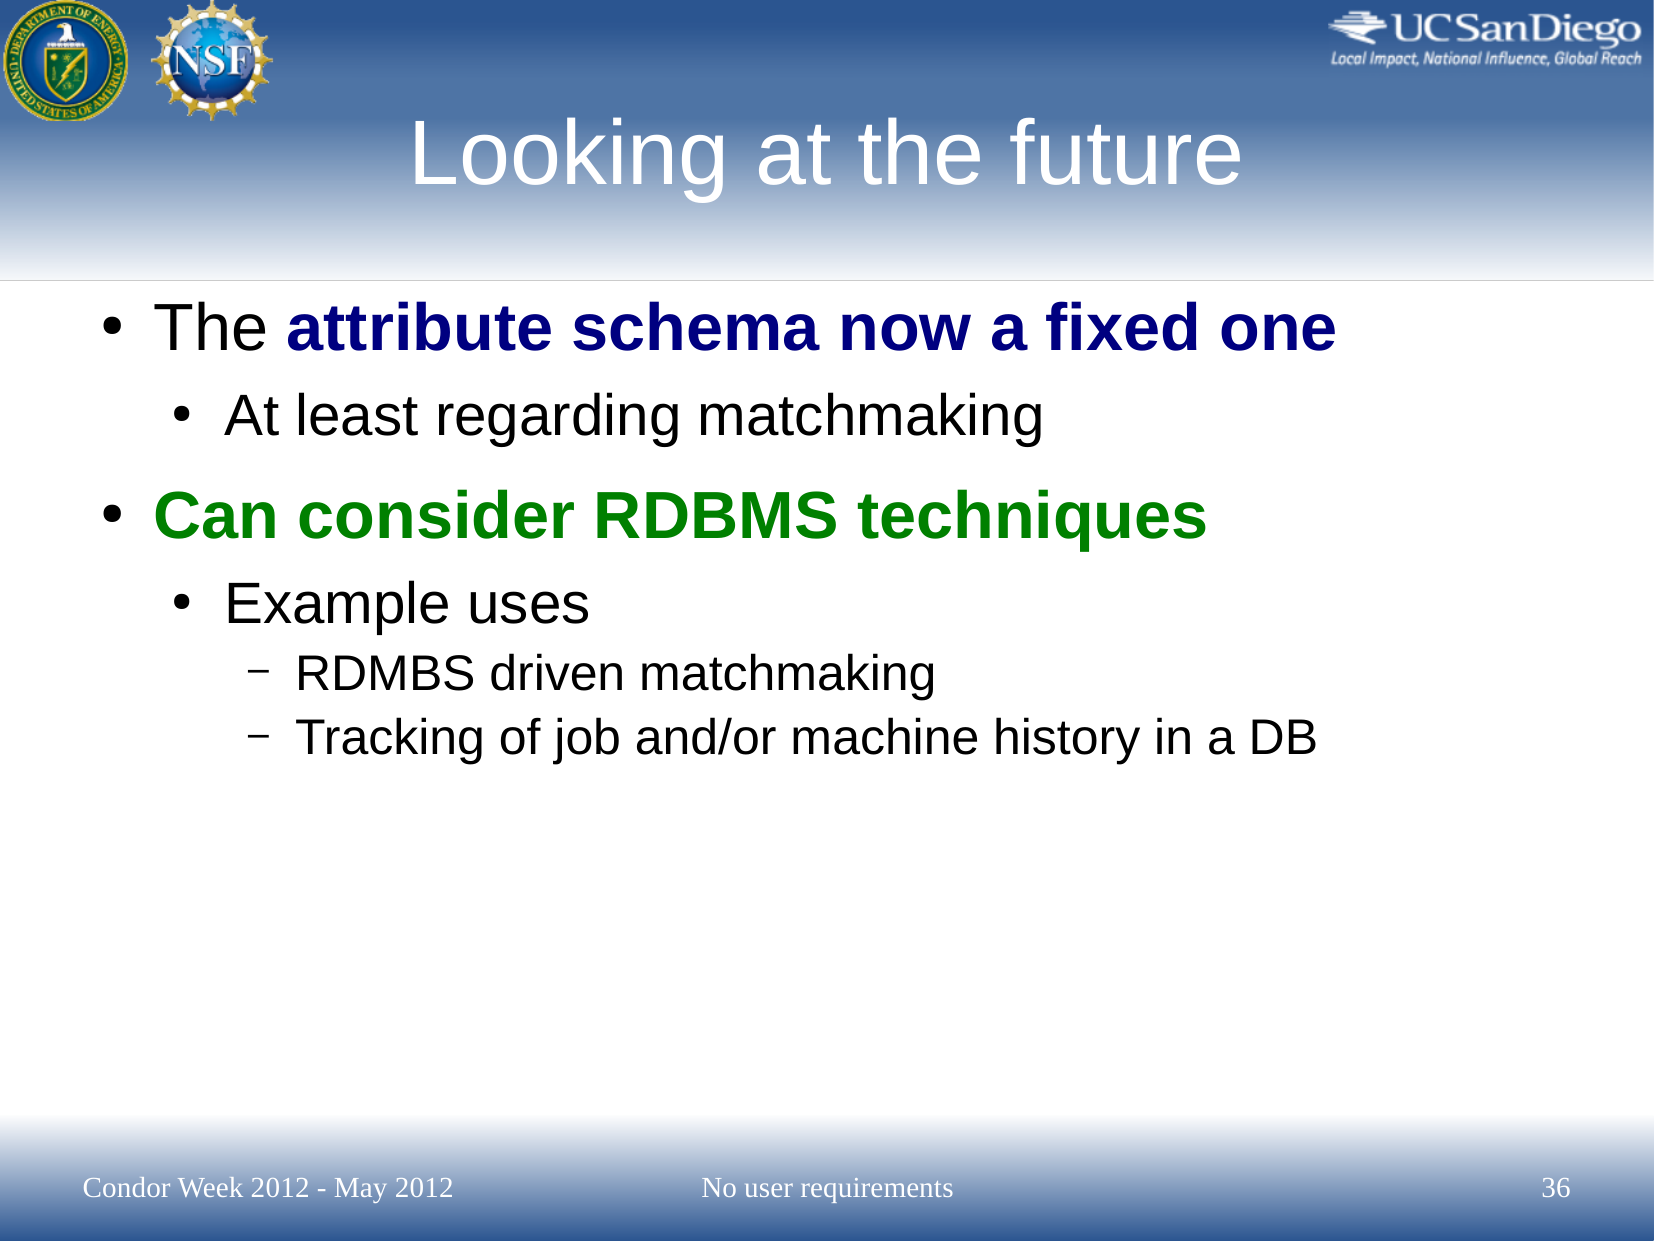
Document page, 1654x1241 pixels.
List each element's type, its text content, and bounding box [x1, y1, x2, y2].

picture [0, 0, 1654, 288]
list The attribute schema now a fixed one At least regarding matchmaking Can consider RDBMS techniques Example uses RDMBS driven matchmaking Tracking of job and/or machine history in a DB [82, 290, 1571, 1109]
title Looking at the future [82, 56, 1571, 250]
